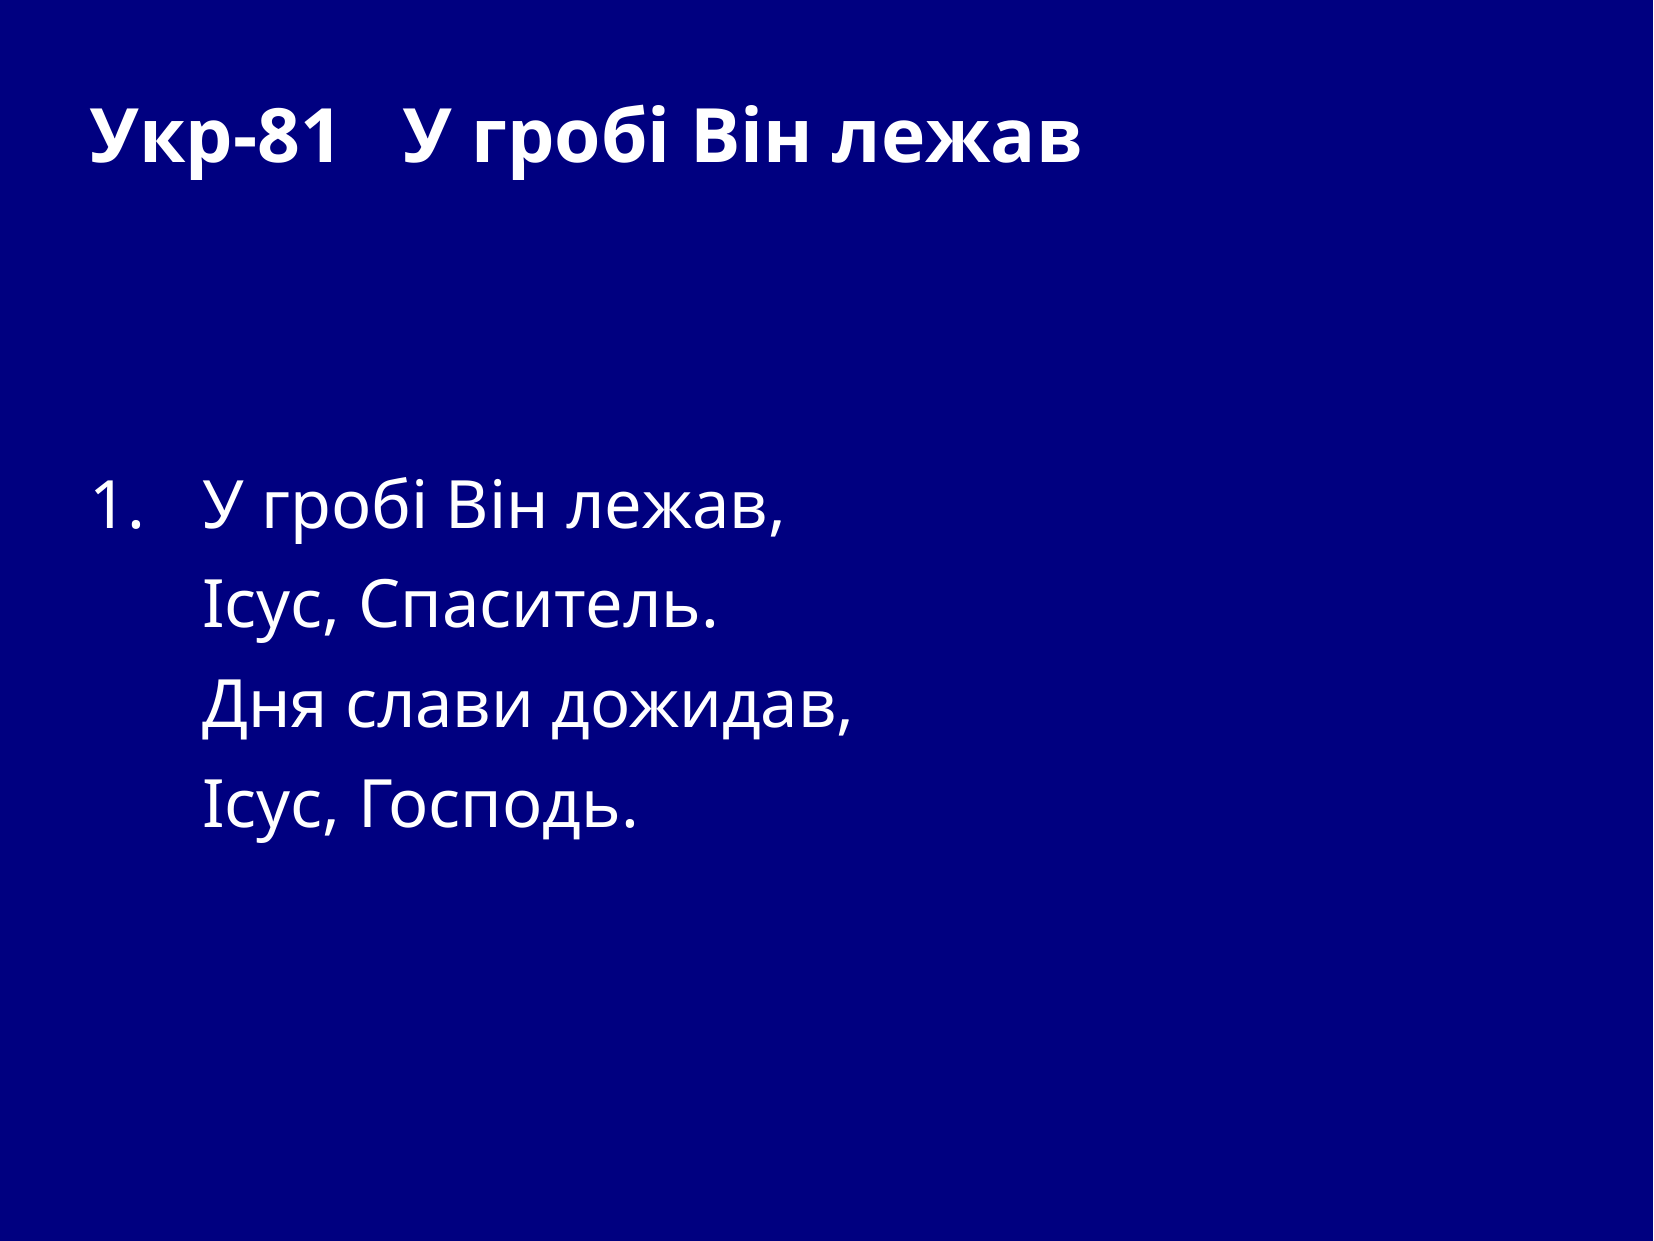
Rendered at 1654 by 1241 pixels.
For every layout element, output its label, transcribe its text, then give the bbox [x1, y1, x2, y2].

text_box 1. У гробі Він лежав, Ісус, Спаситель. Дня слави дожидав, Ісус, Господь. [75, 188, 1576, 1163]
text_box Укр-81 У гробі Він лежав [75, 75, 1576, 188]
